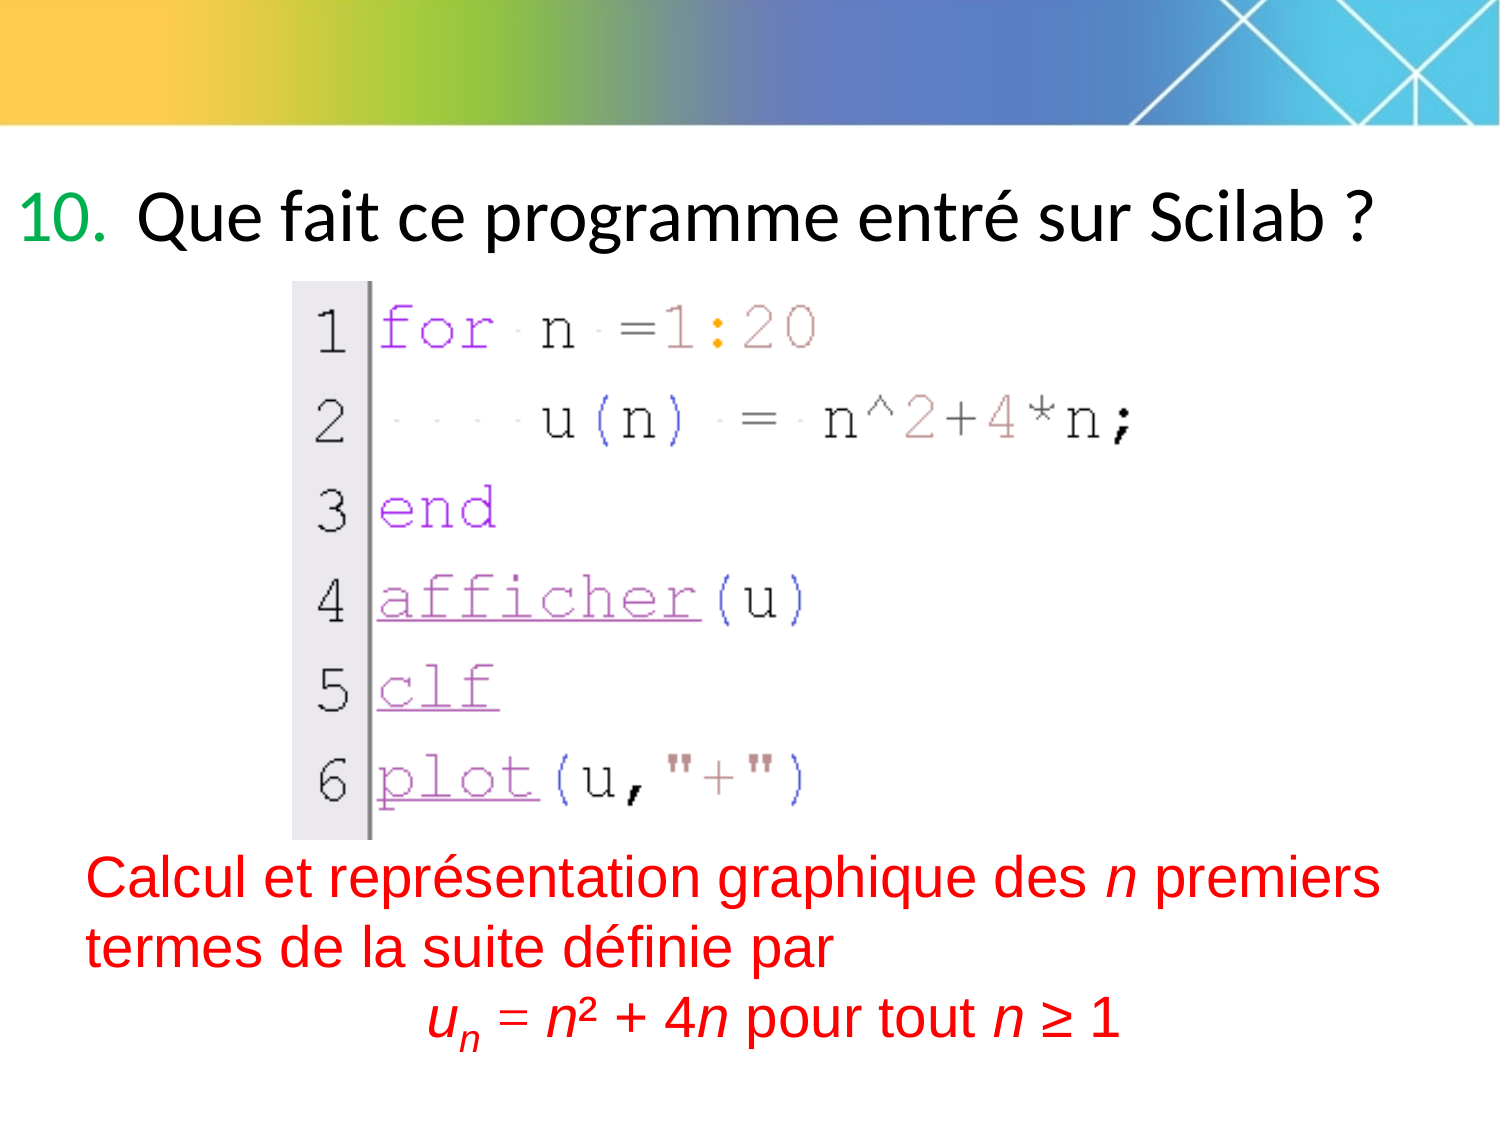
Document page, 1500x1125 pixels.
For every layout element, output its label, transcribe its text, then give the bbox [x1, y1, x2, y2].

picture [0, 0, 1500, 127]
text_box Calcul et représentation graphique des n premiers termes de la suite définie par un = n² + 4n pour tout n ≥ 1 [70, 832, 1442, 1068]
picture [292, 281, 1167, 832]
title Que fait ce programme entré sur Scilab ? [0, 140, 1500, 282]
